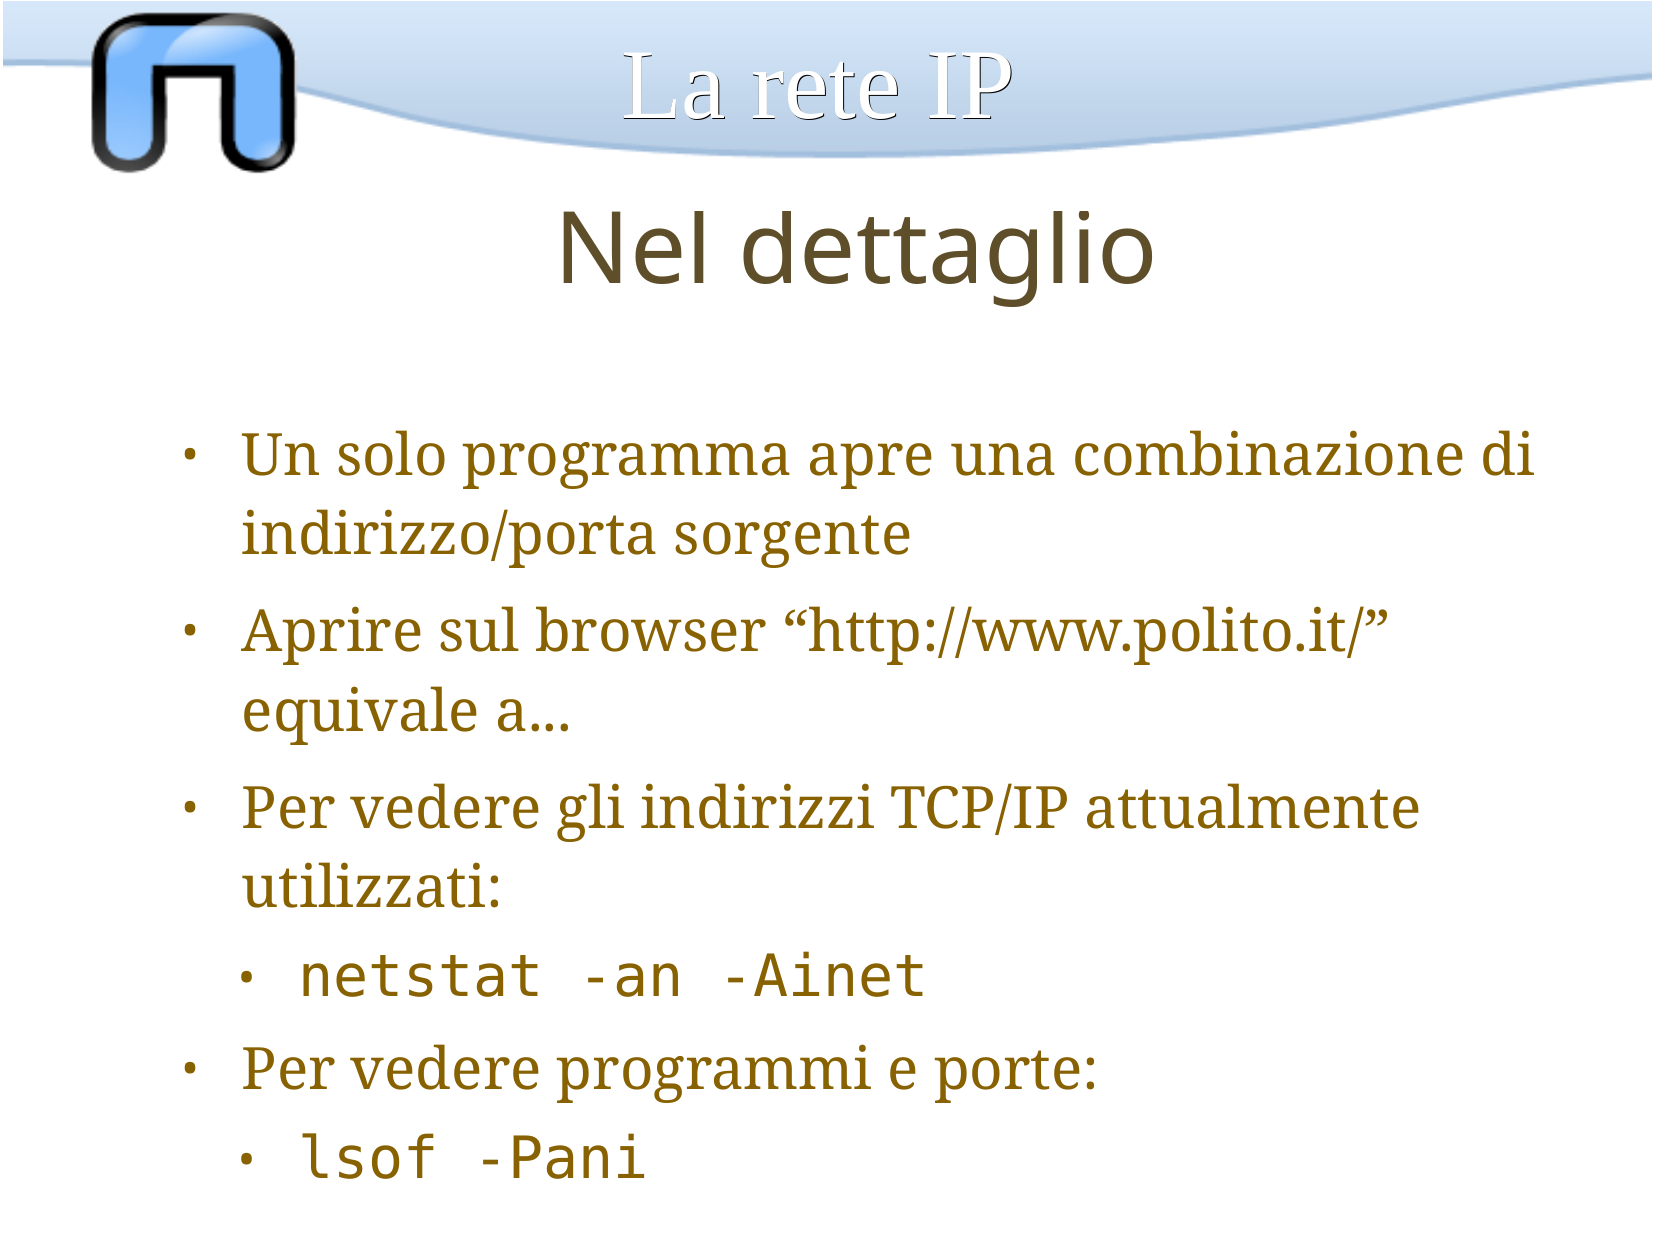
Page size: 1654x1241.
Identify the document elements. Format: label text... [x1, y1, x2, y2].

title Nel dettaglio [147, 211, 1565, 408]
picture [0, 0, 1654, 1241]
list Un solo programma apre una combinazione di indirizzo/porta sorgente Aprire sul browser “http://www.polito.it/” equivale a... Per vedere gli indirizzi TCP/IP attualmente utilizzati: netstat -an -Ainet Per vedere programmi e porte: lsof -Pani [147, 413, 1565, 1241]
text_box La rete IP [573, 29, 1063, 178]
